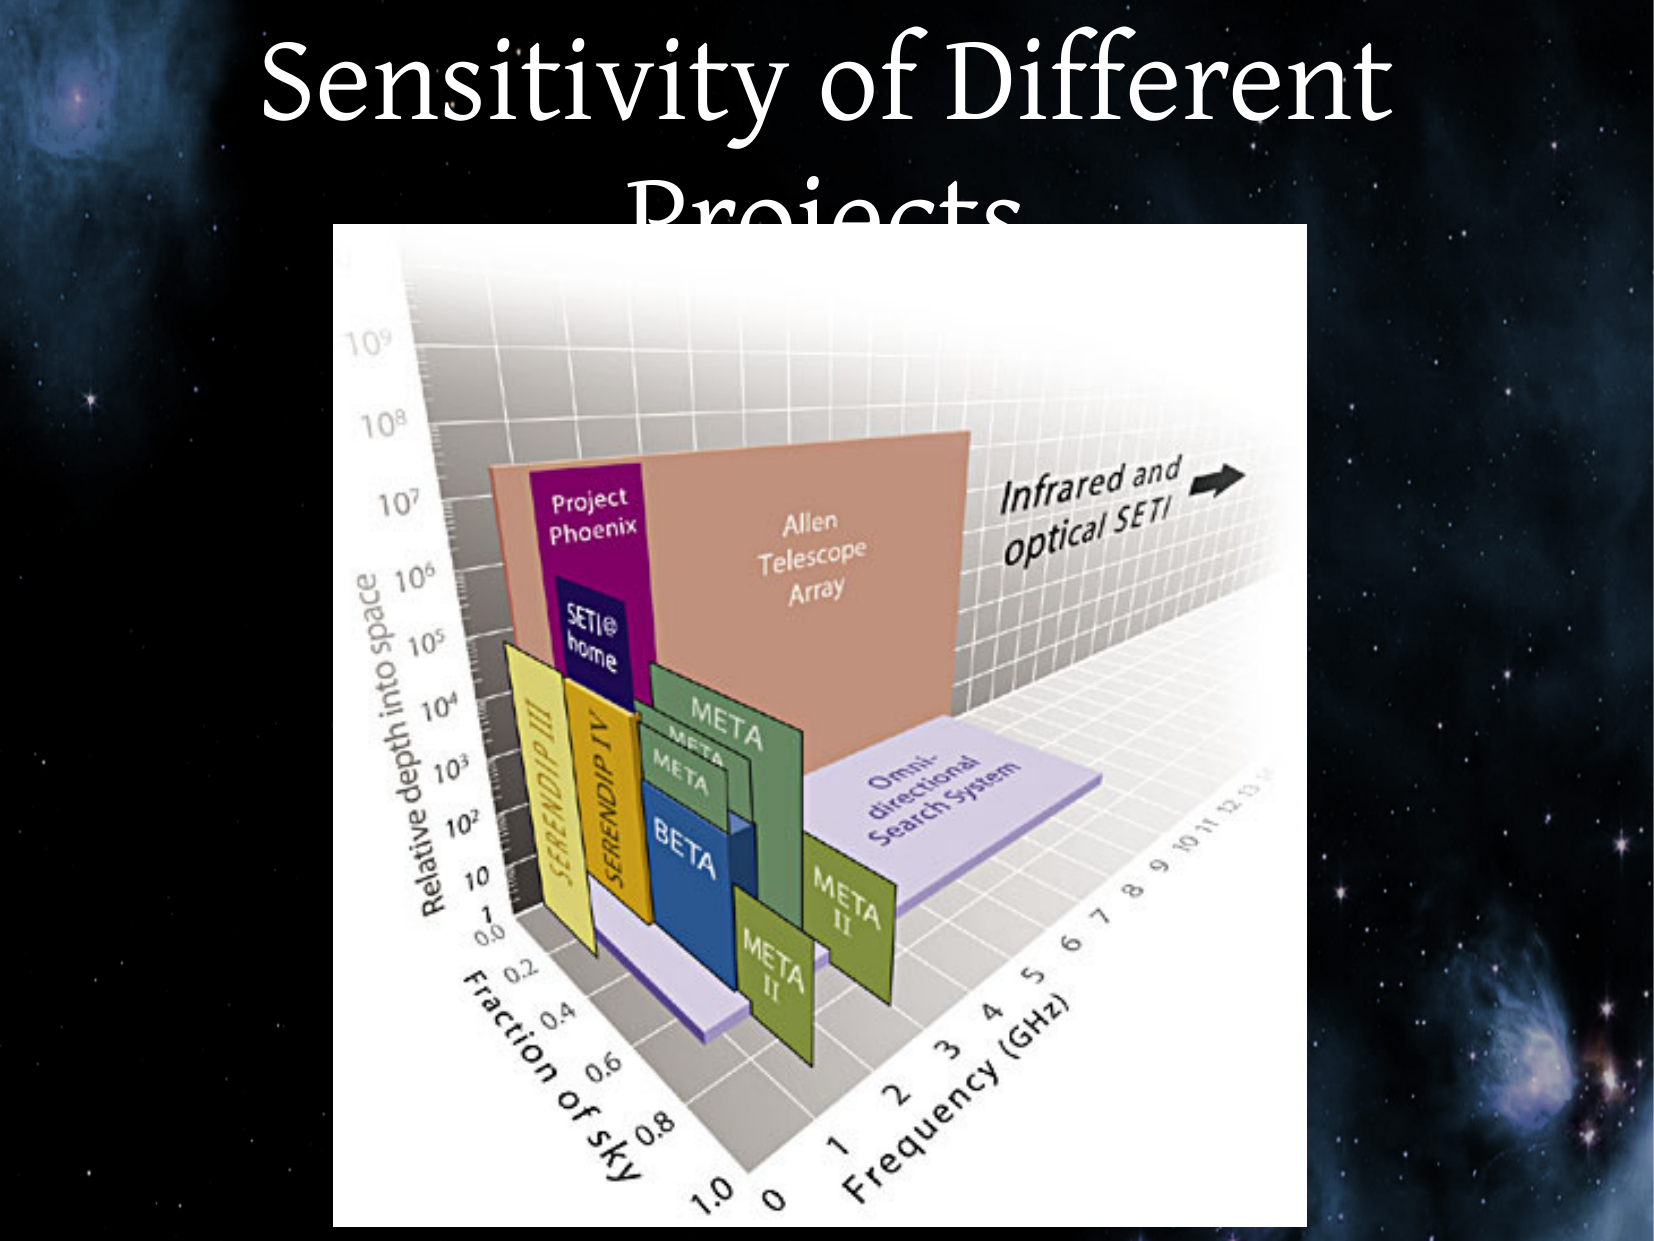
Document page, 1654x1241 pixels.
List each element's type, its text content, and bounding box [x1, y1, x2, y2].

title Sensitivity of Different Projects [82, 14, 1571, 292]
picture [0, 0, 1654, 1241]
